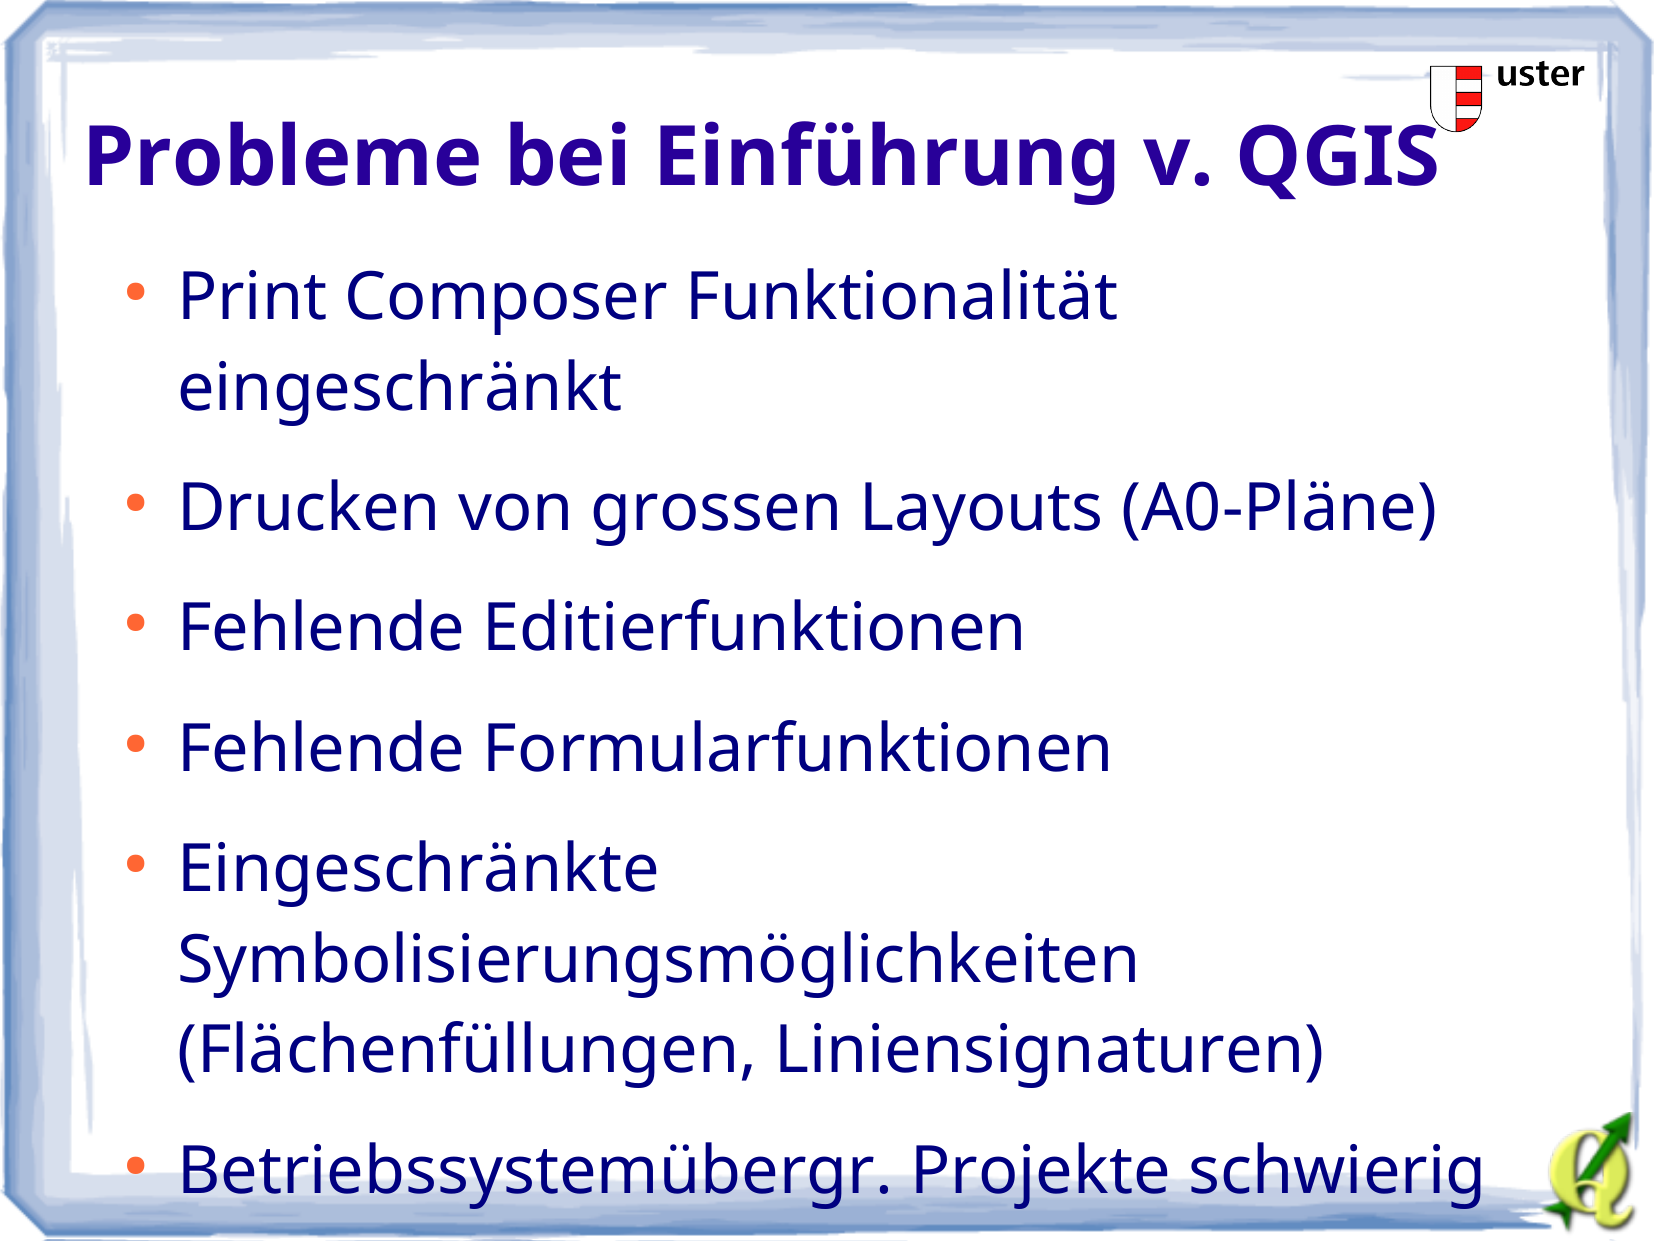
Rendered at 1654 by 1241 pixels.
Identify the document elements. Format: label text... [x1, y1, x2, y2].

list Print Composer Funktionalität eingeschränkt Drucken von grossen Layouts (A0-Pläne) Fehlende Editierfunktionen Fehlende Formularfunktionen Eingeschränkte Symbolisierungsmöglichkeiten (Flächenfüllungen, Liniensignaturen) Betriebssystemübergr. Projekte schwierig Fehlender DXF-Support Schwieriger Umgang mit Relationen [106, 248, 1559, 1153]
picture [0, 0, 1654, 1241]
title Probleme bei Einführung v. QGIS [82, 56, 1571, 250]
